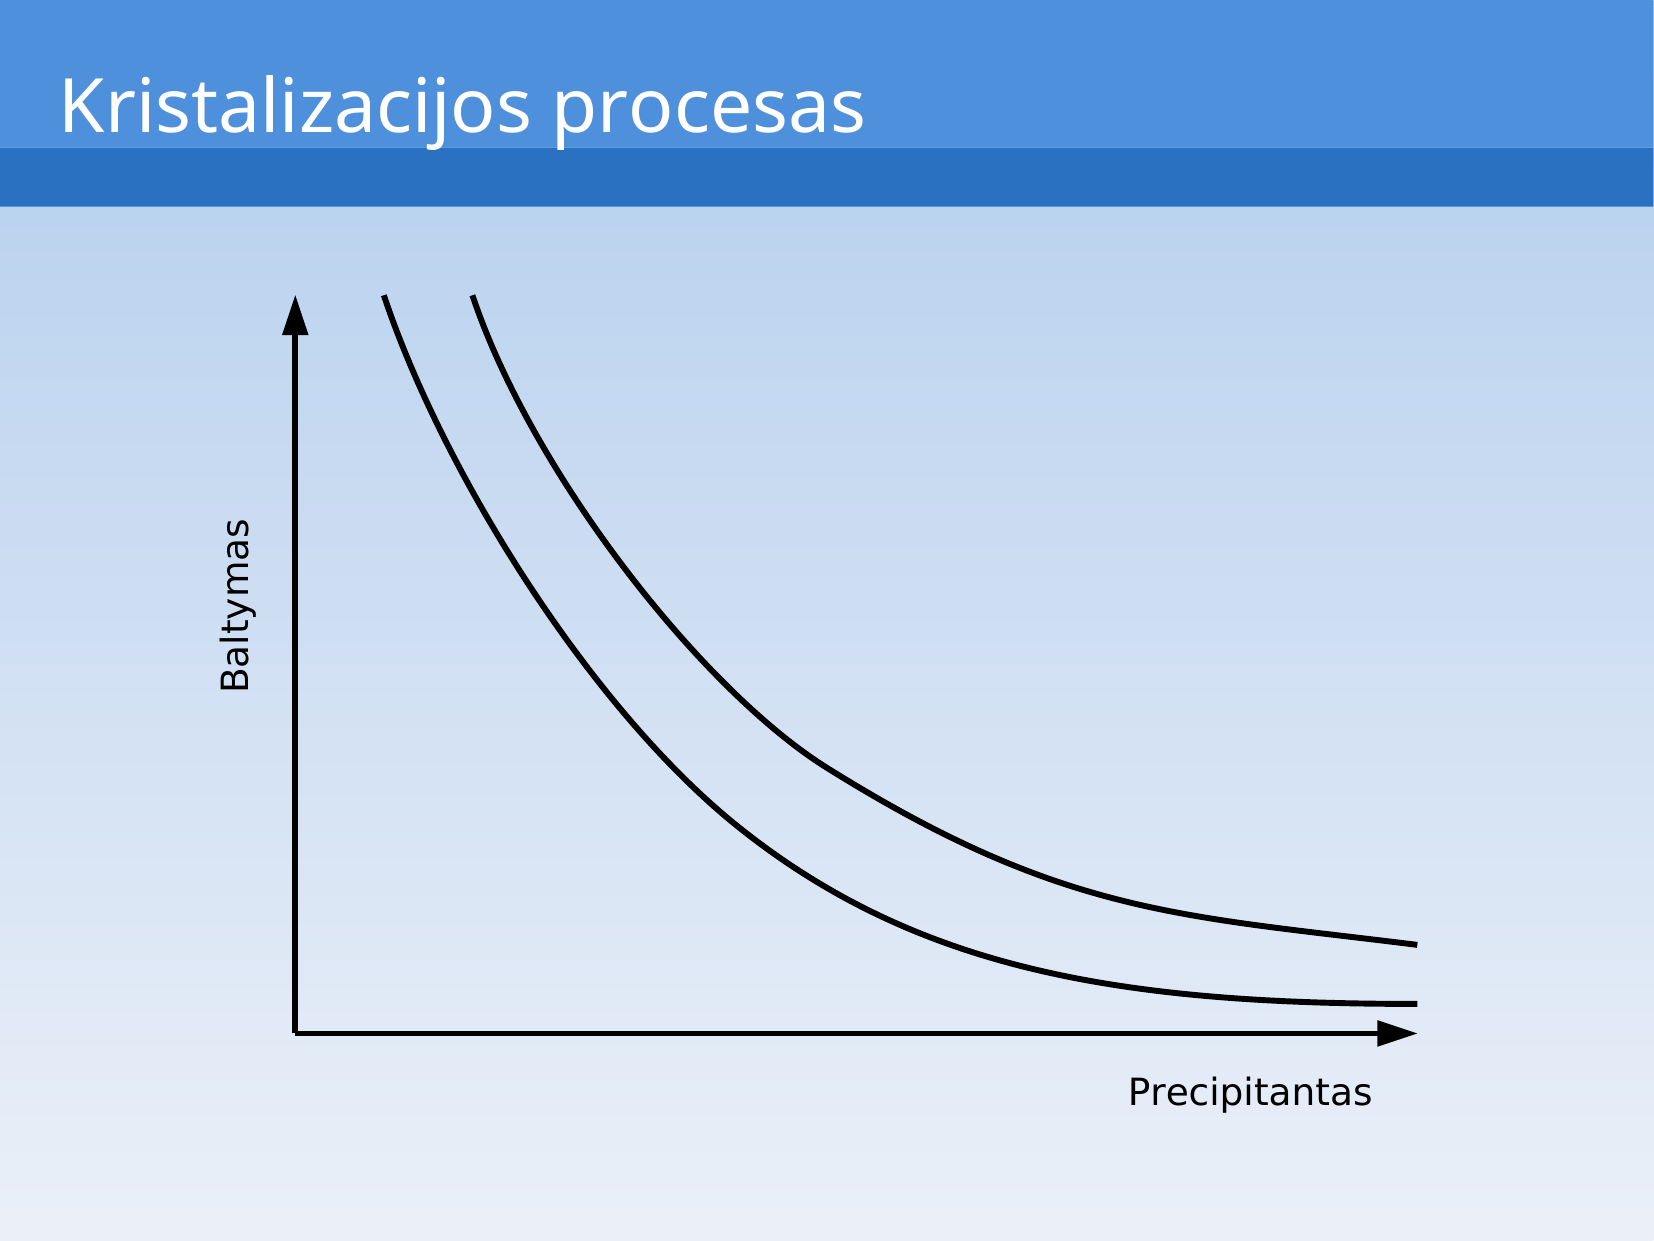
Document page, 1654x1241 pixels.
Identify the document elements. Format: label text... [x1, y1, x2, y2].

text_box Baltymas [206, 503, 266, 709]
title Kristalizacijos procesas [59, 29, 1418, 178]
text_box Precipitantas [1113, 1063, 1388, 1123]
